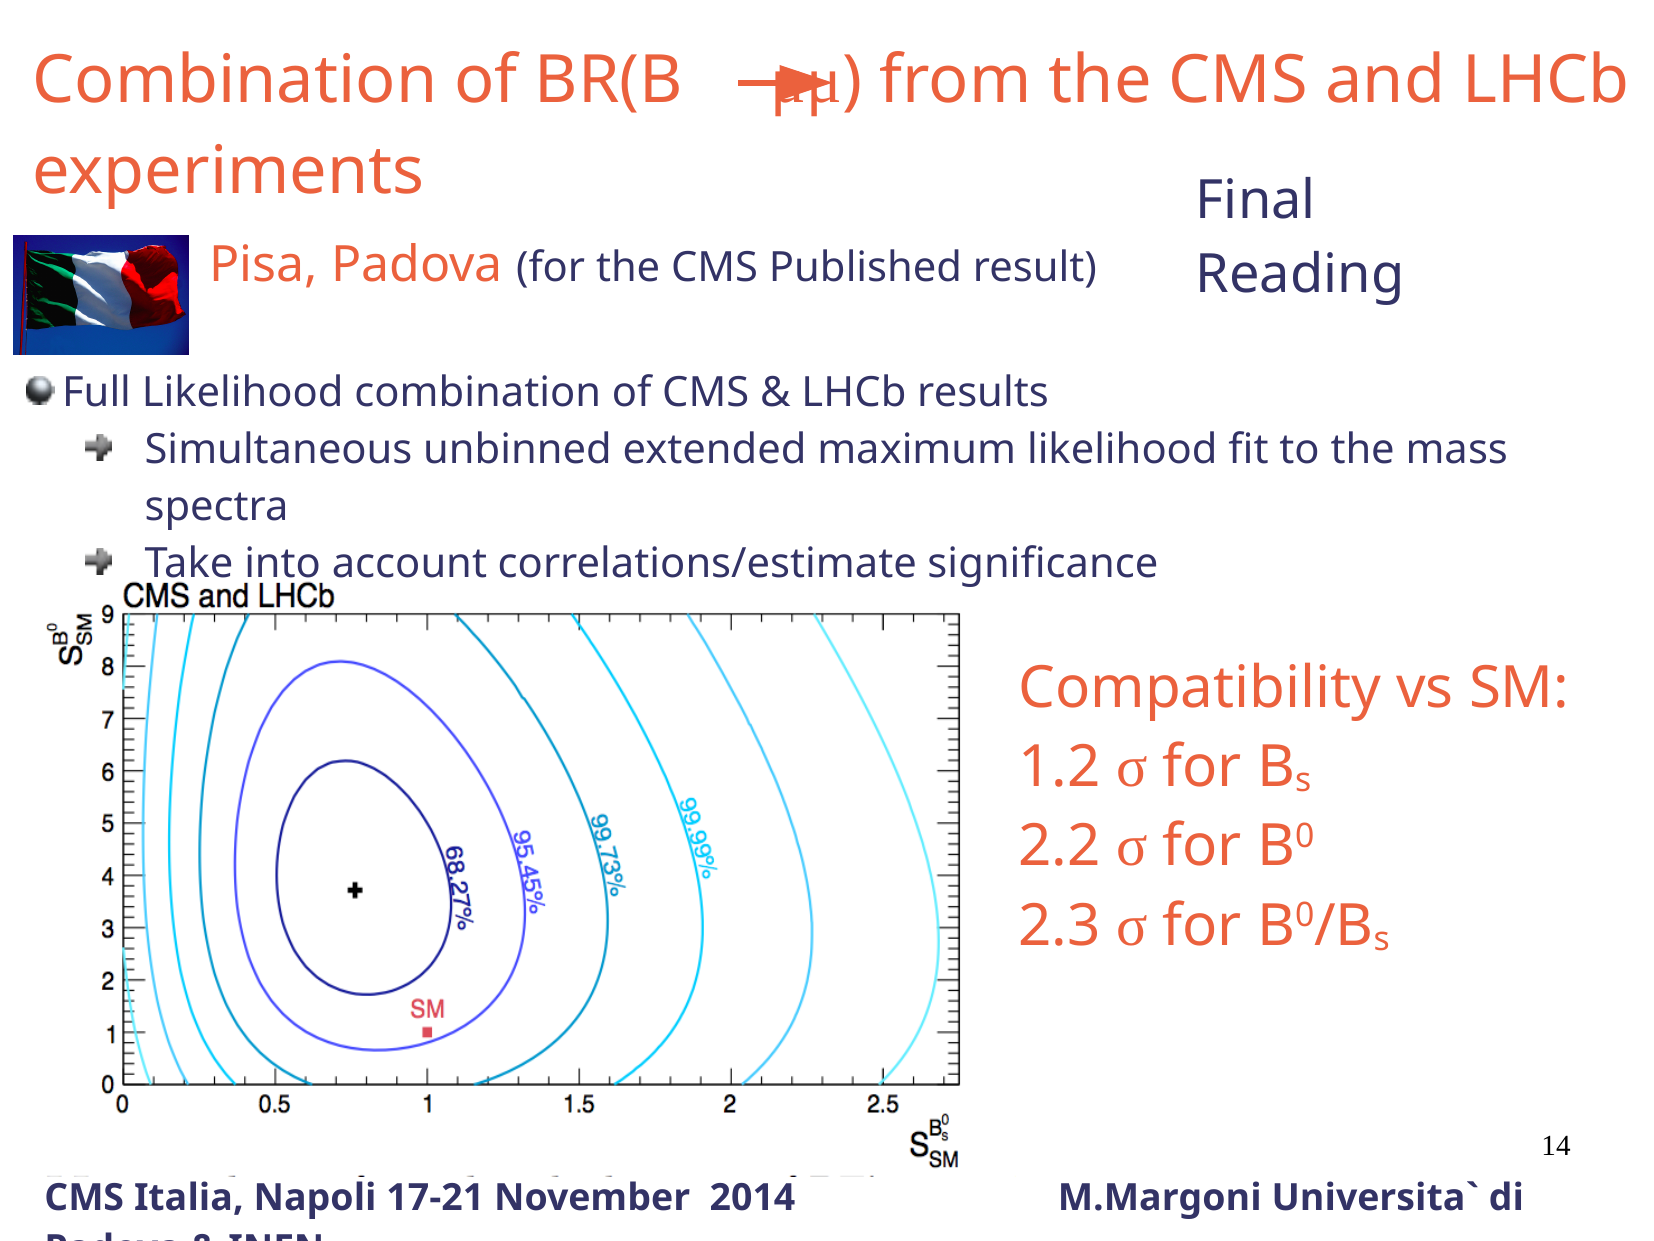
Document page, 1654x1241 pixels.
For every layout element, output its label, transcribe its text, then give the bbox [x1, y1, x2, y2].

text_box Compatibility vs SM: 1.2 σ for Bs 2.2 σ for B0 2.3 σ for B0/Bs [1003, 637, 1654, 1127]
picture [13, 235, 189, 354]
text_box Full Likelihood combination of CMS & LHCb results Simultaneous unbinned extended maximum likelihood fit to the mass spectra Take into account correlations/estimate significance [11, 354, 1630, 886]
text_box Final Reading [1181, 153, 1533, 253]
picture [35, 886, 1016, 1177]
text_box Pisa, Padova (for the CMS Published result) [194, 220, 1146, 313]
text_box Combination of BR(B μμ) from the CMS and LHCb experiments [17, 23, 1654, 238]
text_box CMS Italia, Napoli 17-21 November 2014 M.Margoni Universita` di Padova & INFN [29, 1163, 1625, 1237]
